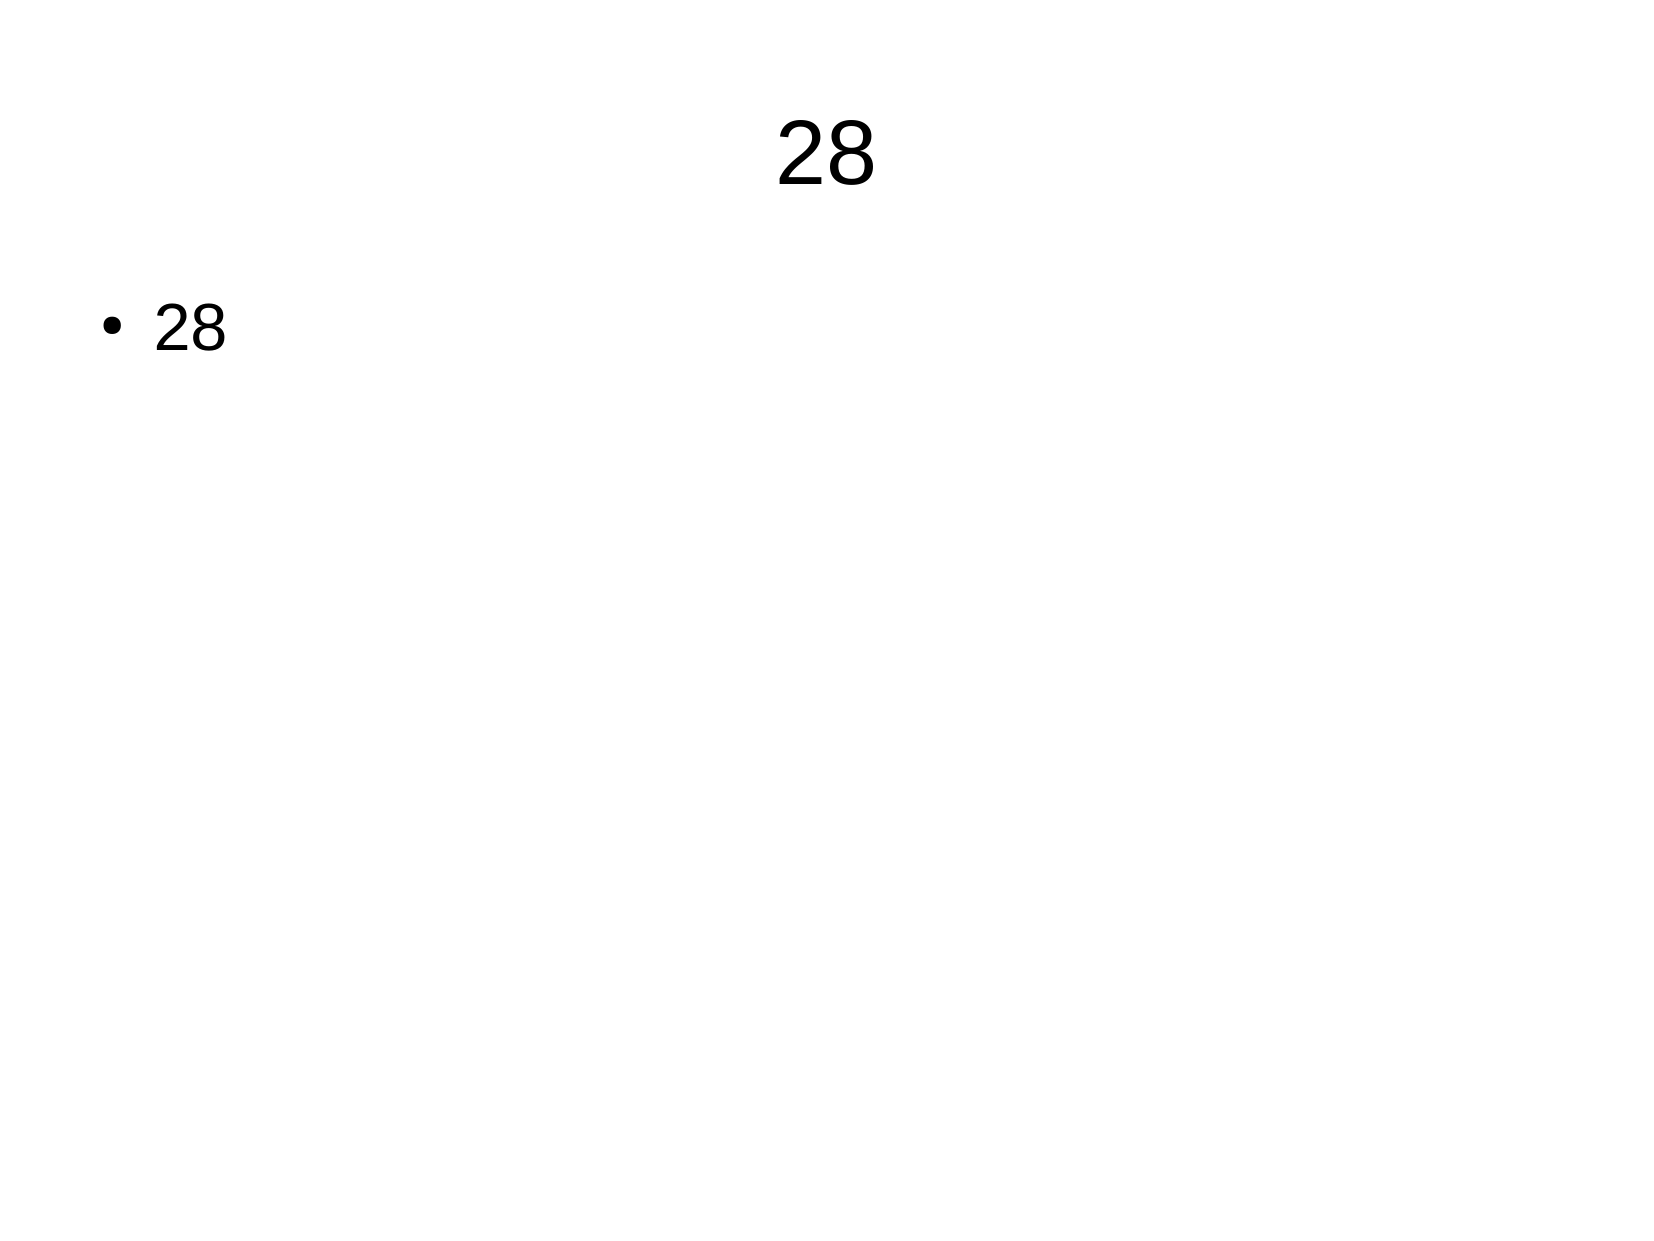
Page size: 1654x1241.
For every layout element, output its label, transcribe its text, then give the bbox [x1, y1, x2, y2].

title <number> [82, 49, 1571, 257]
list <number> [82, 290, 1571, 1109]
